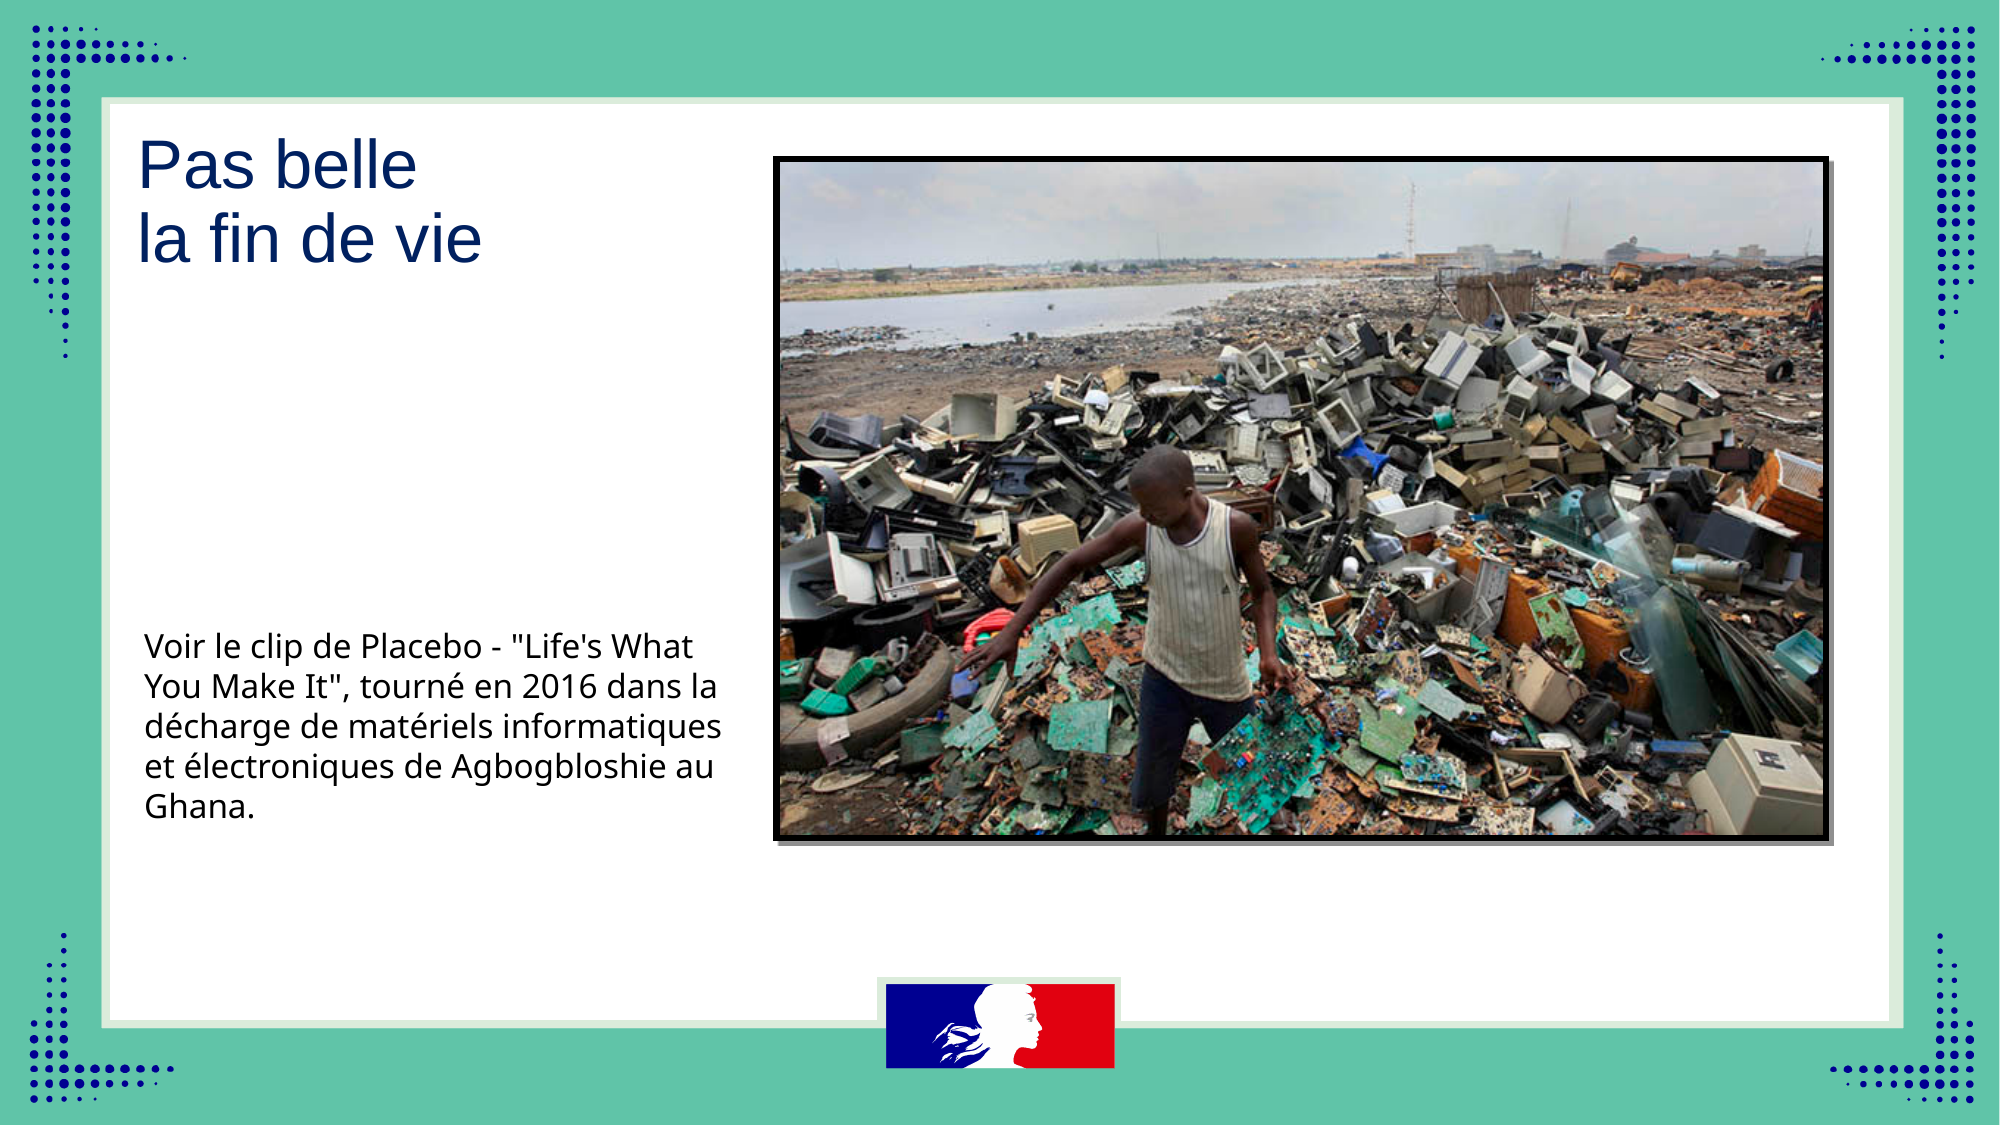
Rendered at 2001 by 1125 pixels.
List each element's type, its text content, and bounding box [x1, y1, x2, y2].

title Pas belle la fin de vie [137, 129, 1863, 278]
picture [0, 0, 2000, 1125]
text_box Voir le clip de Placebo - "Life's What You Make It", tourné en 2016 dans la décharge de matériels informatiques et électroniques de Agbogbloshie au Ghana. [129, 618, 740, 833]
